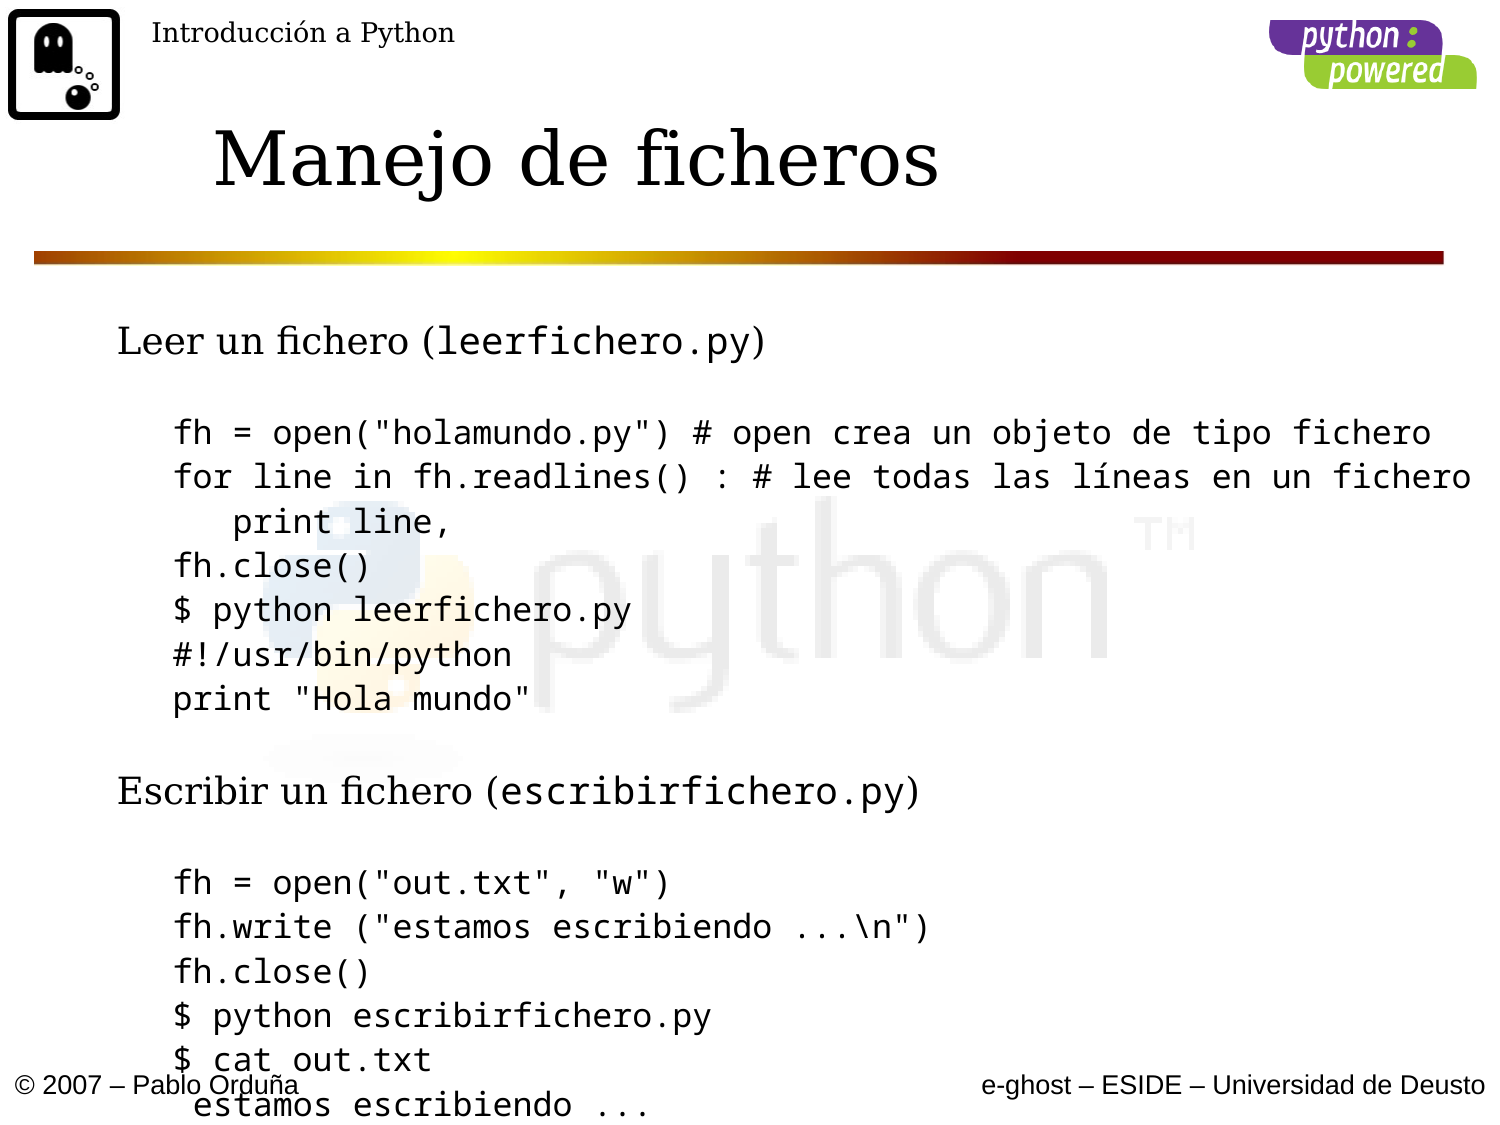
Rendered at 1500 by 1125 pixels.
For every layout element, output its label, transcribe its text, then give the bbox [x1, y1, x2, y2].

title Manejo de ficheros [198, 0, 1477, 211]
picture [34, 251, 1447, 266]
picture [5, 7, 125, 124]
list Leer un fichero (leerfichero.py) fh = open("holamundo.py") # open crea un objeto de tipo fichero for line in fh.readlines() : # lee todas las líneas en un fichero print line, fh.close() $ python leerfichero.py #!/usr/bin/python print "Hola mundo" Escribir un fichero (escribirfichero.py) fh = open("out.txt", "w") fh.write ("estamos escribiendo ...\n") fh.close() $ python escribirfichero.py $ cat out.txt estamos escribiendo ... [101, 314, 1500, 1125]
